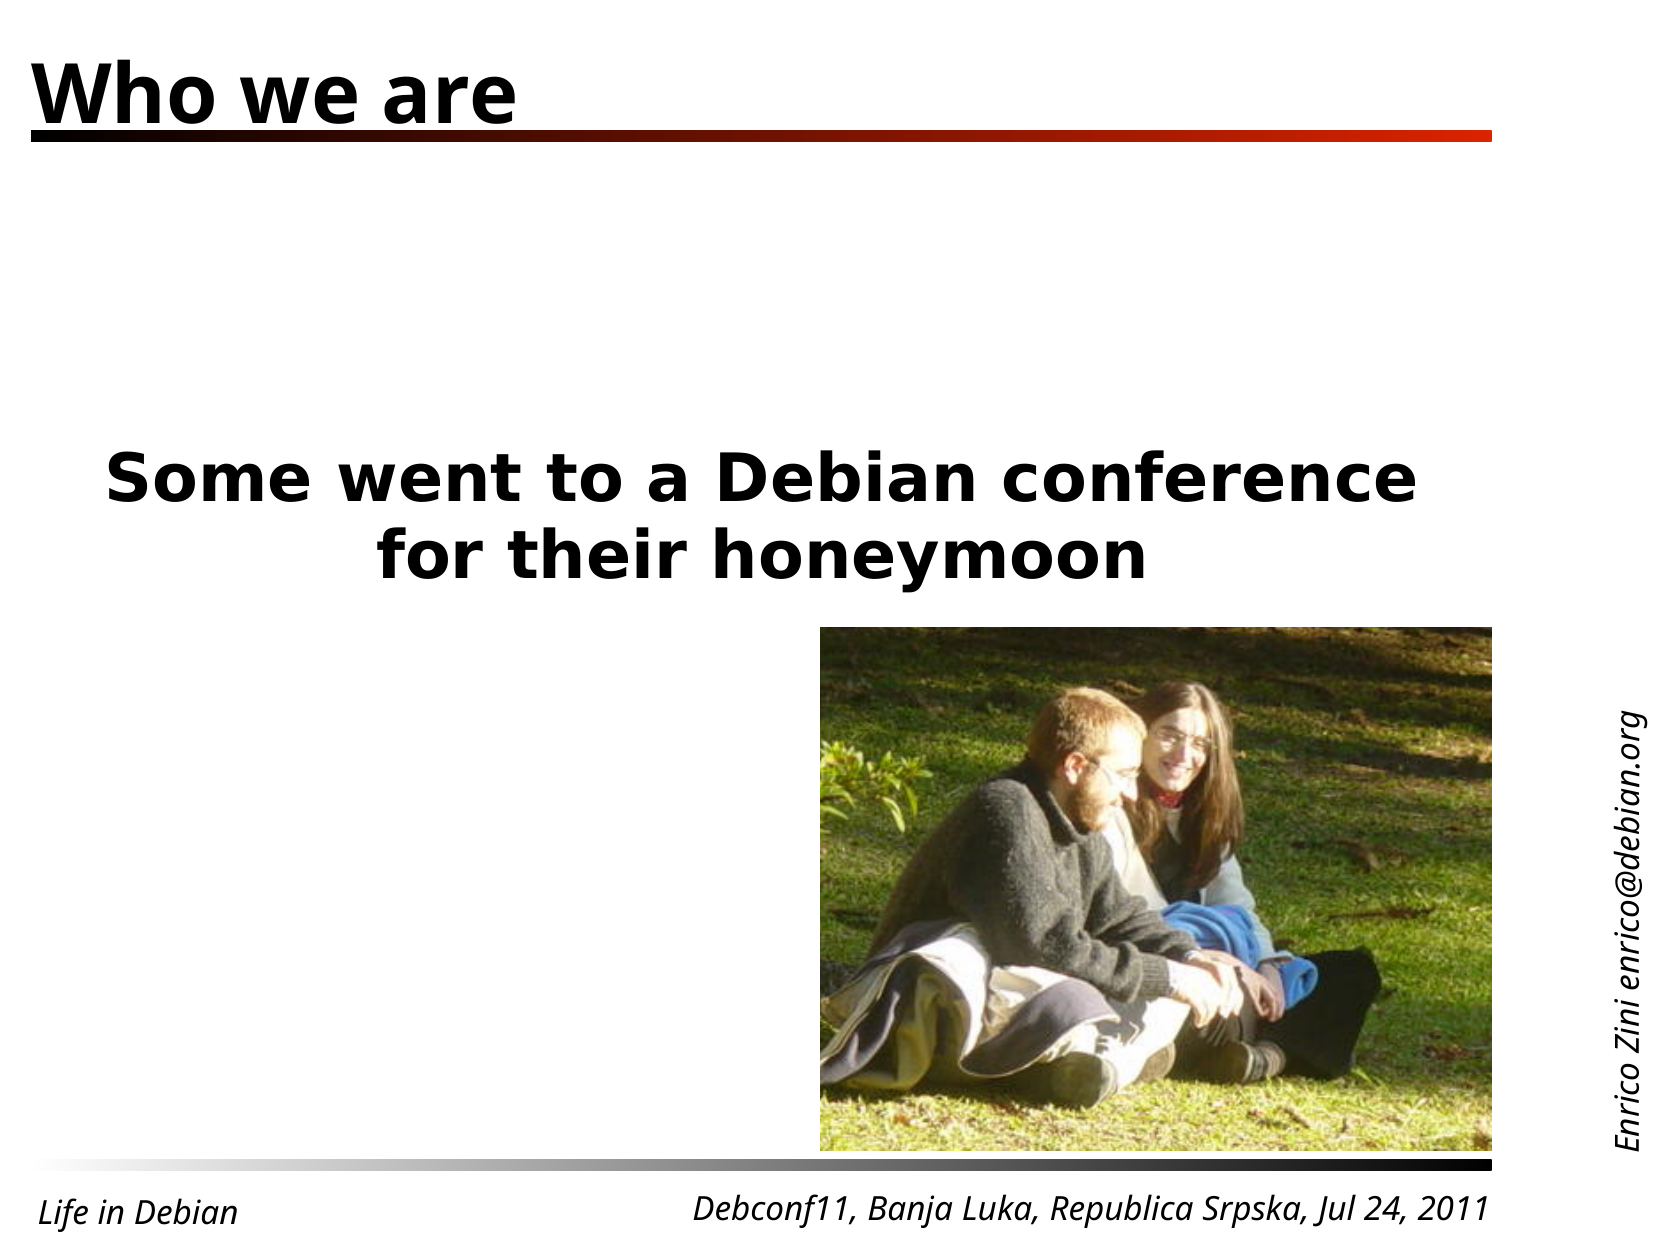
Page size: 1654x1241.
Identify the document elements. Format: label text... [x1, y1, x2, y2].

text_box Who we are [31, 34, 1438, 168]
text_box Some went to a Debian conference for their honeymoon [30, 439, 1495, 595]
picture [820, 627, 1492, 1151]
